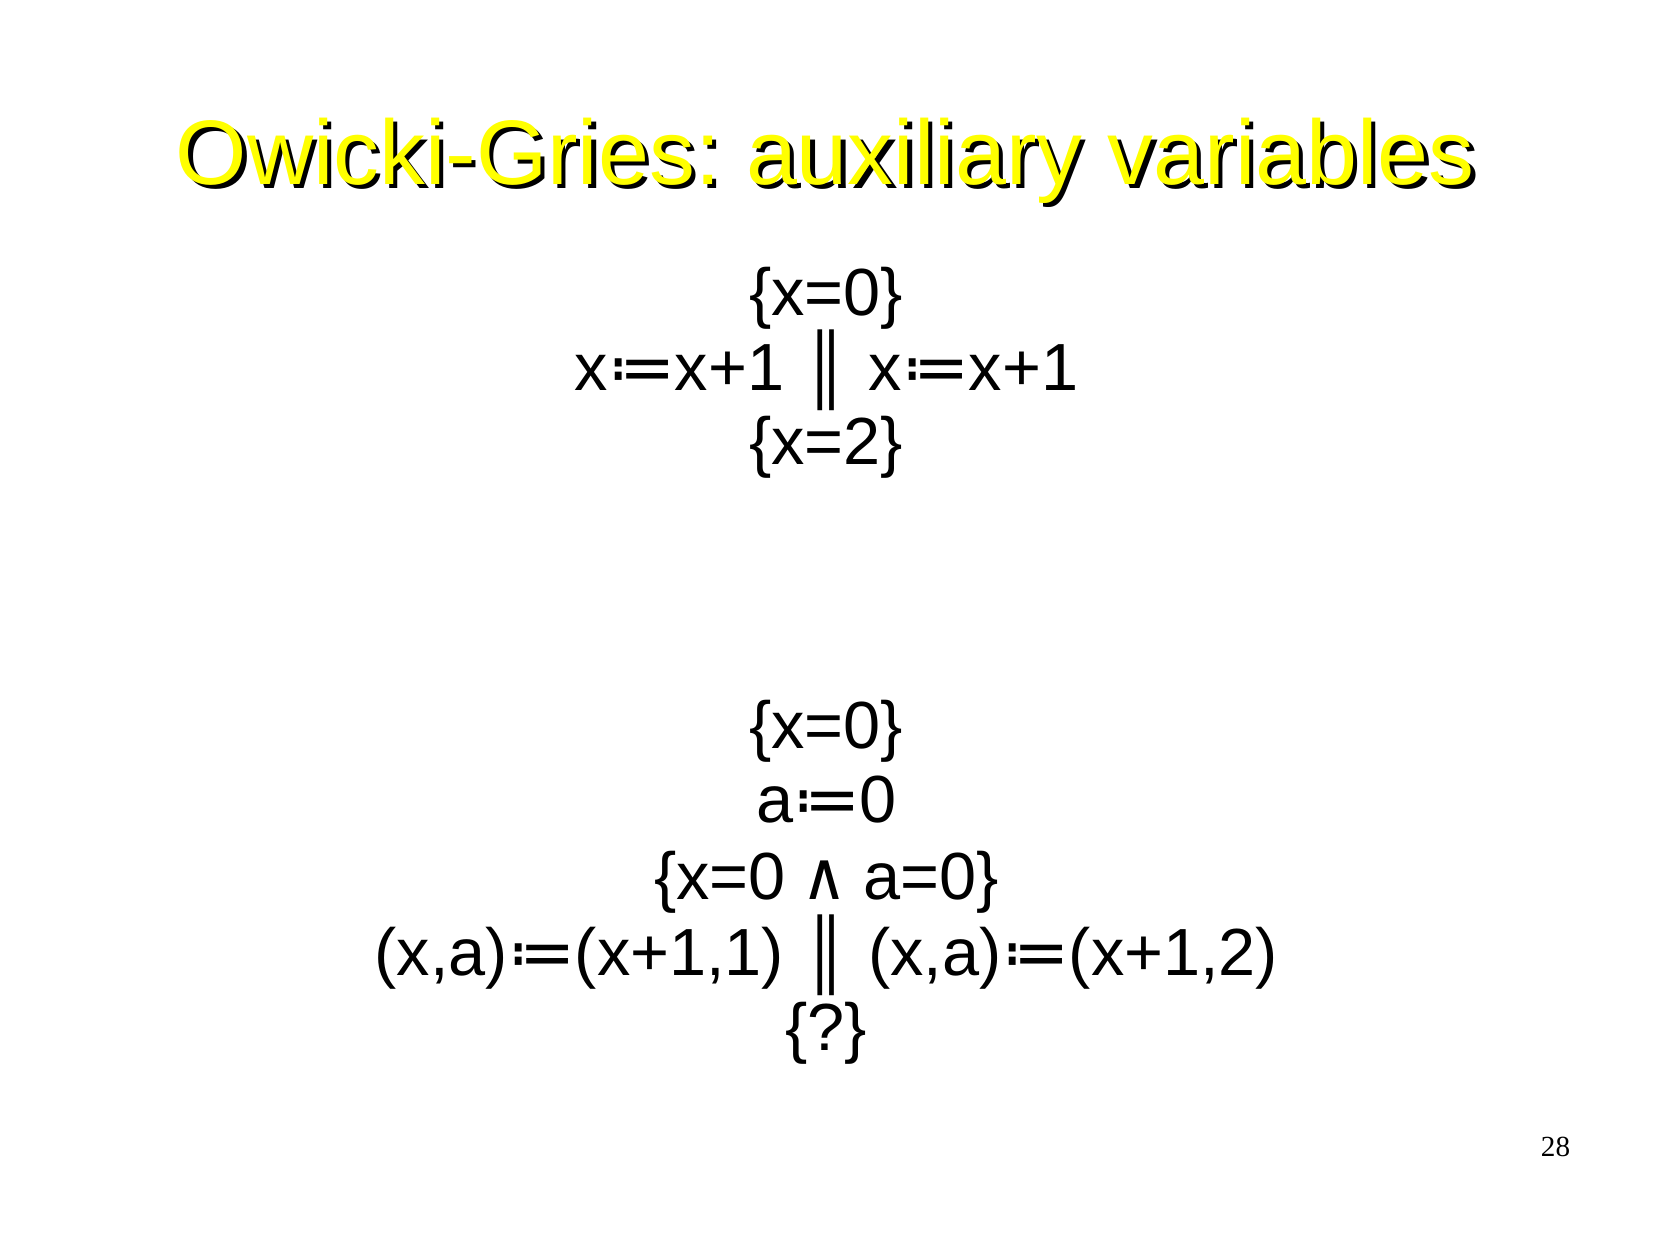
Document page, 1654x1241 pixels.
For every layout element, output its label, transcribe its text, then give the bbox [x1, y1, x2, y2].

list {x=0} x≔x+1 ║ x≔x+1 {x=2} {x=0} a≔0 {x=0 ∧ a=0} (x,a)≔(x+1,1) ║ (x,a)≔(x+1,2) {?} [82, 254, 1571, 1074]
title Owicki-Gries: auxiliary variables [82, 49, 1571, 254]
